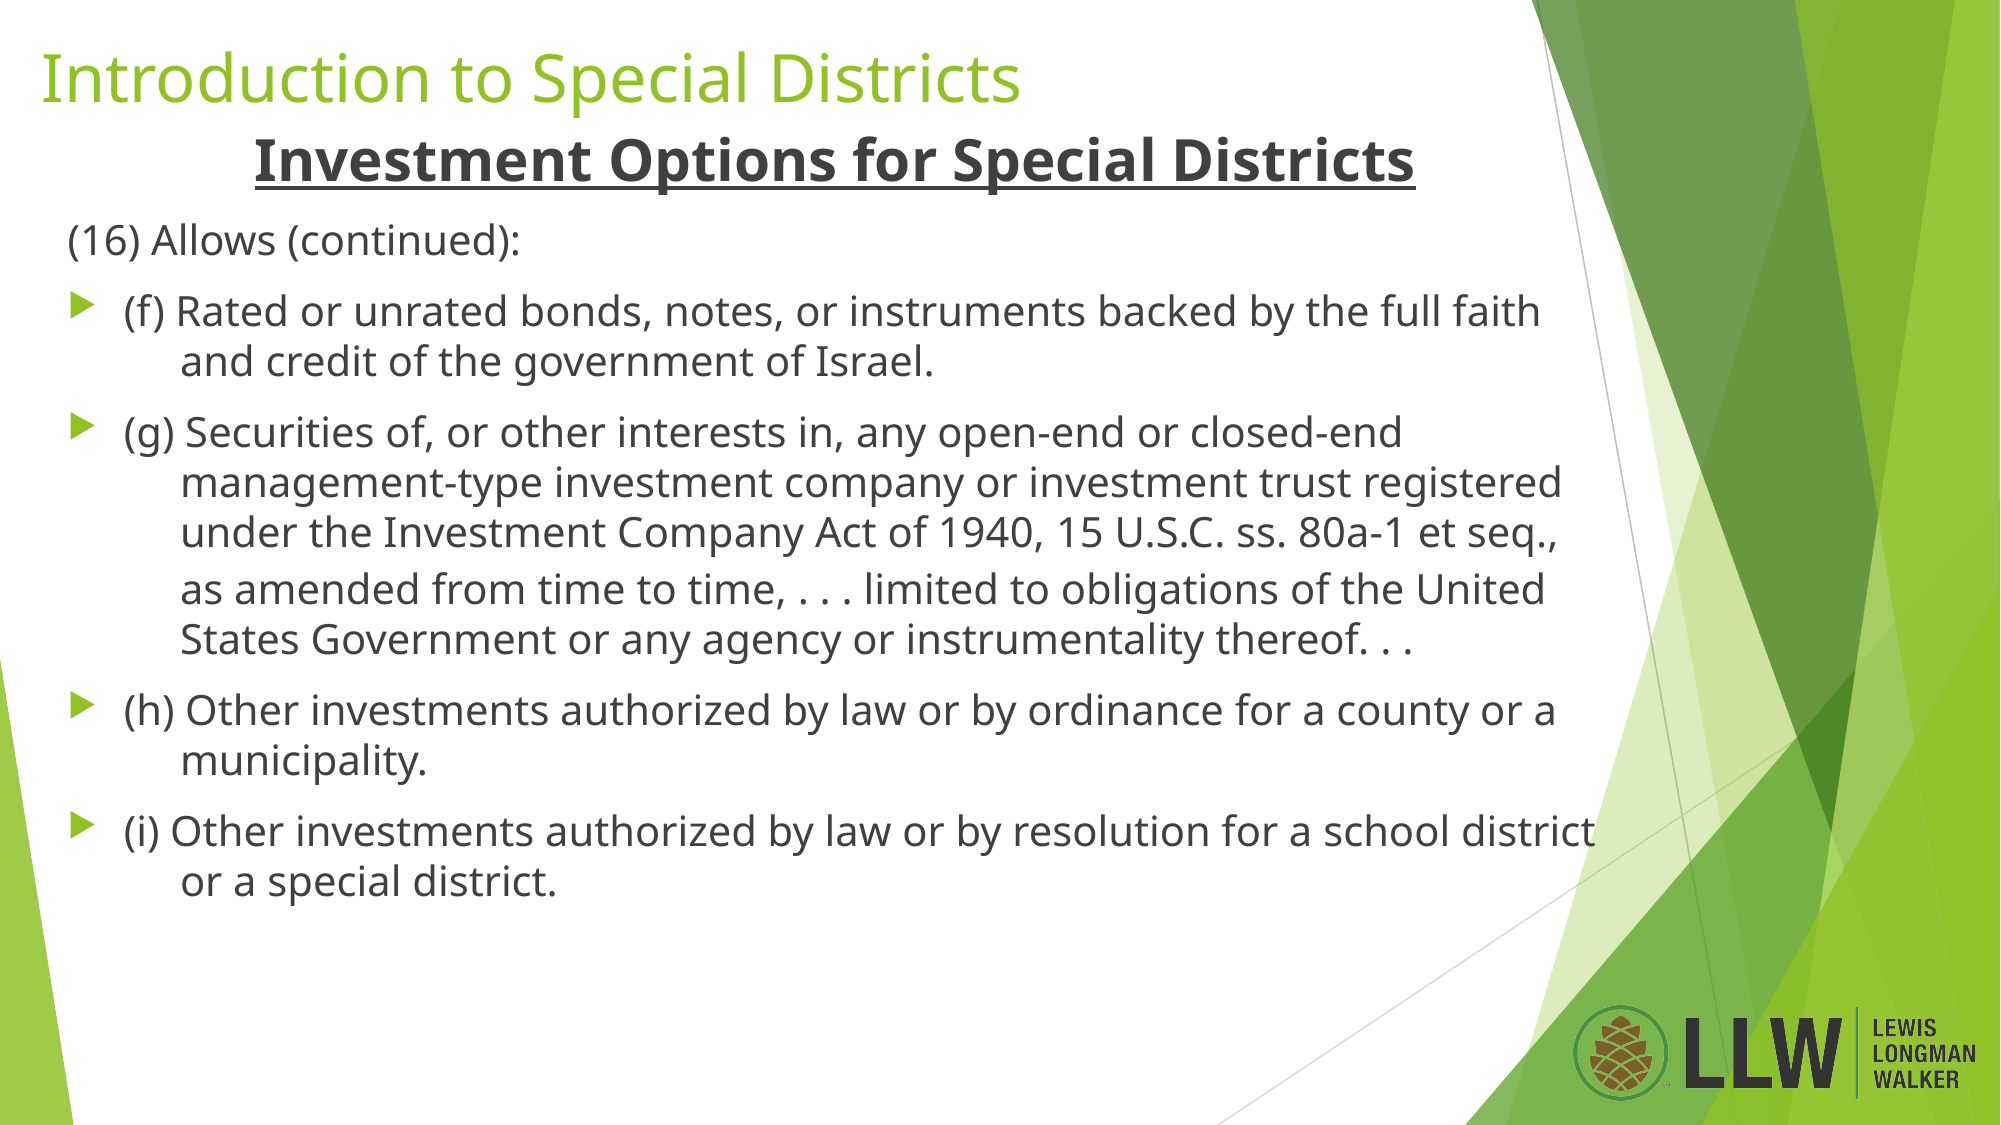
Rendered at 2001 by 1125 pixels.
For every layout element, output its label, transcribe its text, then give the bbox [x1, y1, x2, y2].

list Investment Options for Special Districts (16) Allows (continued): (f) Rated or unrated bonds, notes, or instruments backed by the full faith and credit of the government of Israel. (g) Securities of, or other interests in, any open-end or closed-end management-type investment company or investment trust registered under the Investment Company Act of 1940, 15 U.S.C. ss. 80a-1 et seq., as amended from time to time, . . . limited to obligations of the United States Government or any agency or instrumentality thereof. . . (h) Other investments authorized by law or by ordinance for a county or a municipality. (i) Other investments authorized by law or by resolution for a school district or a special district. [52, 115, 1619, 1101]
title Introduction to Special Districts [26, 28, 1437, 143]
picture [1573, 1005, 1975, 1101]
